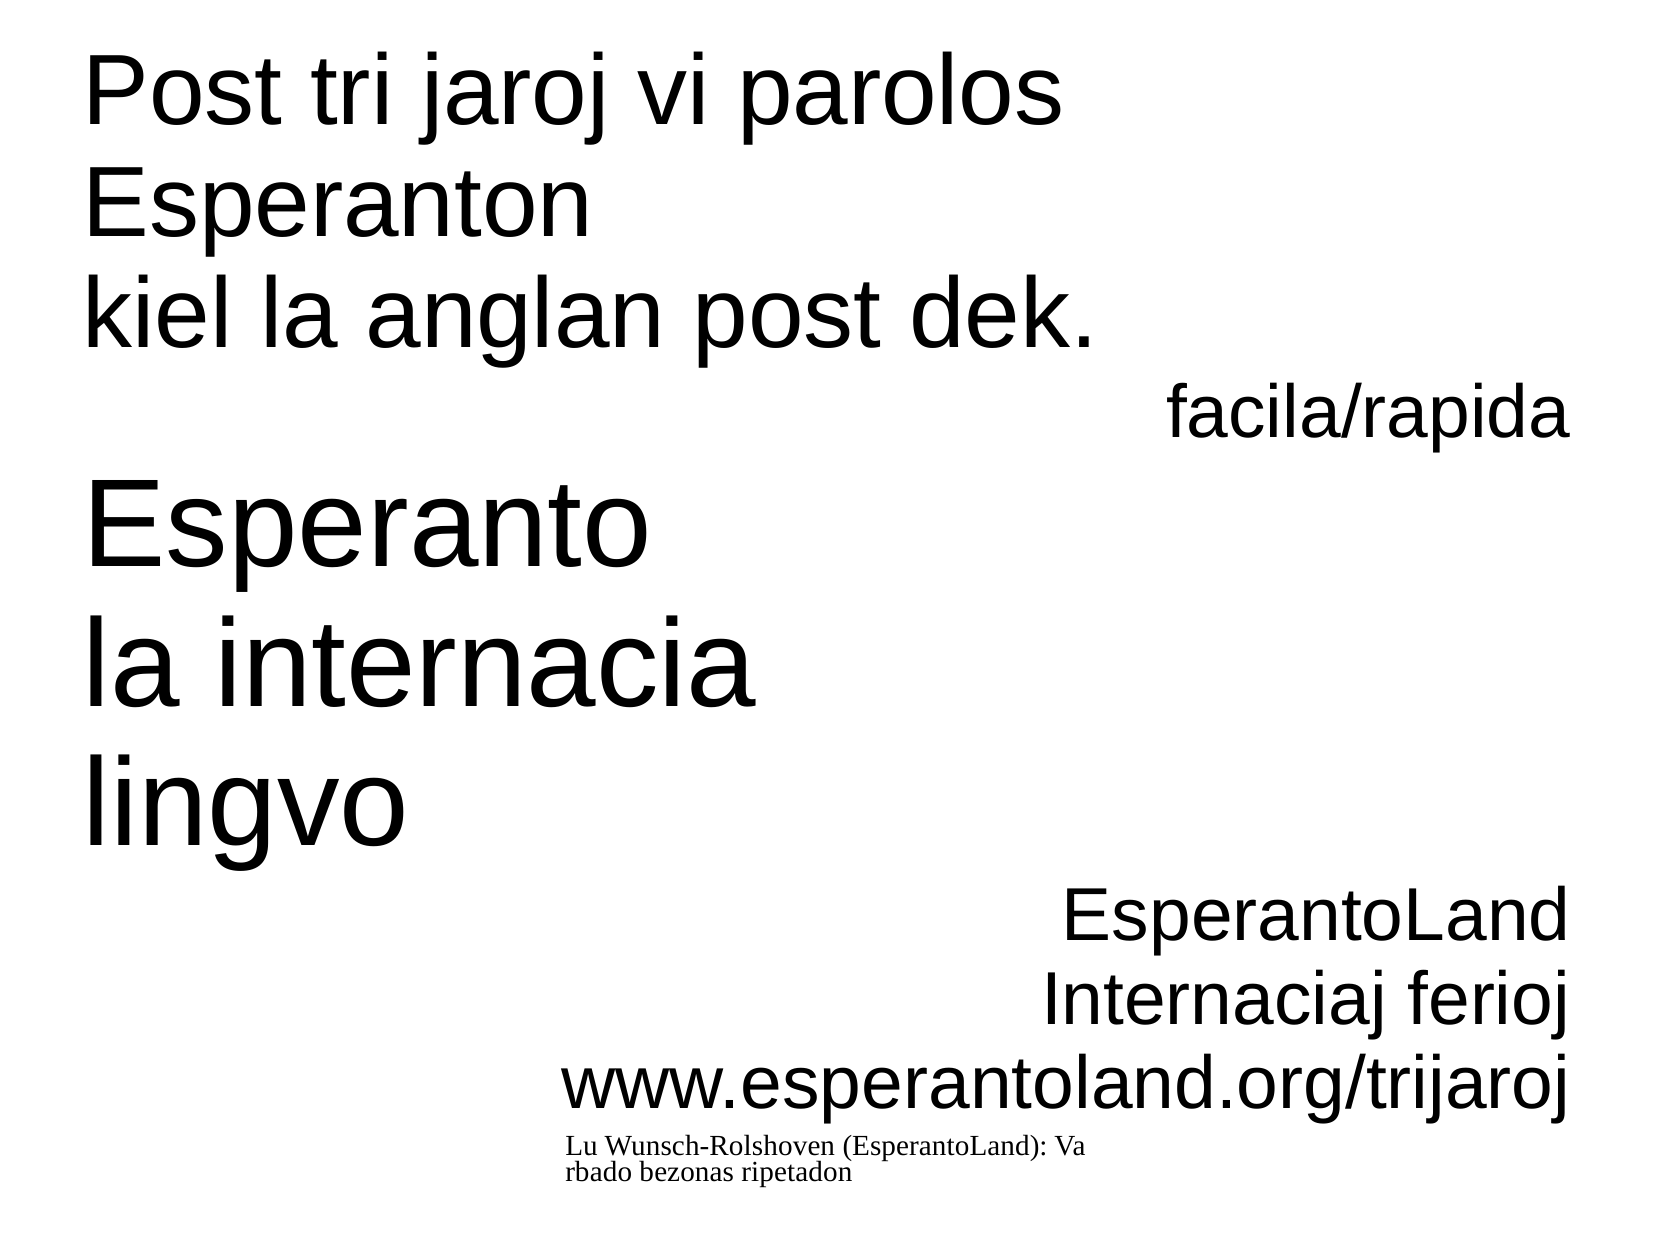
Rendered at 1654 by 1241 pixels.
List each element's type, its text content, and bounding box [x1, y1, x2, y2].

subtitle Post tri jaroj vi parolos Esperanton kiel la anglan post dek. facila/rapida Esperanto la internacia lingvo EsperantoLand Internaciaj ferioj www.esperantoland.org/trijaroj [82, 33, 1571, 1125]
